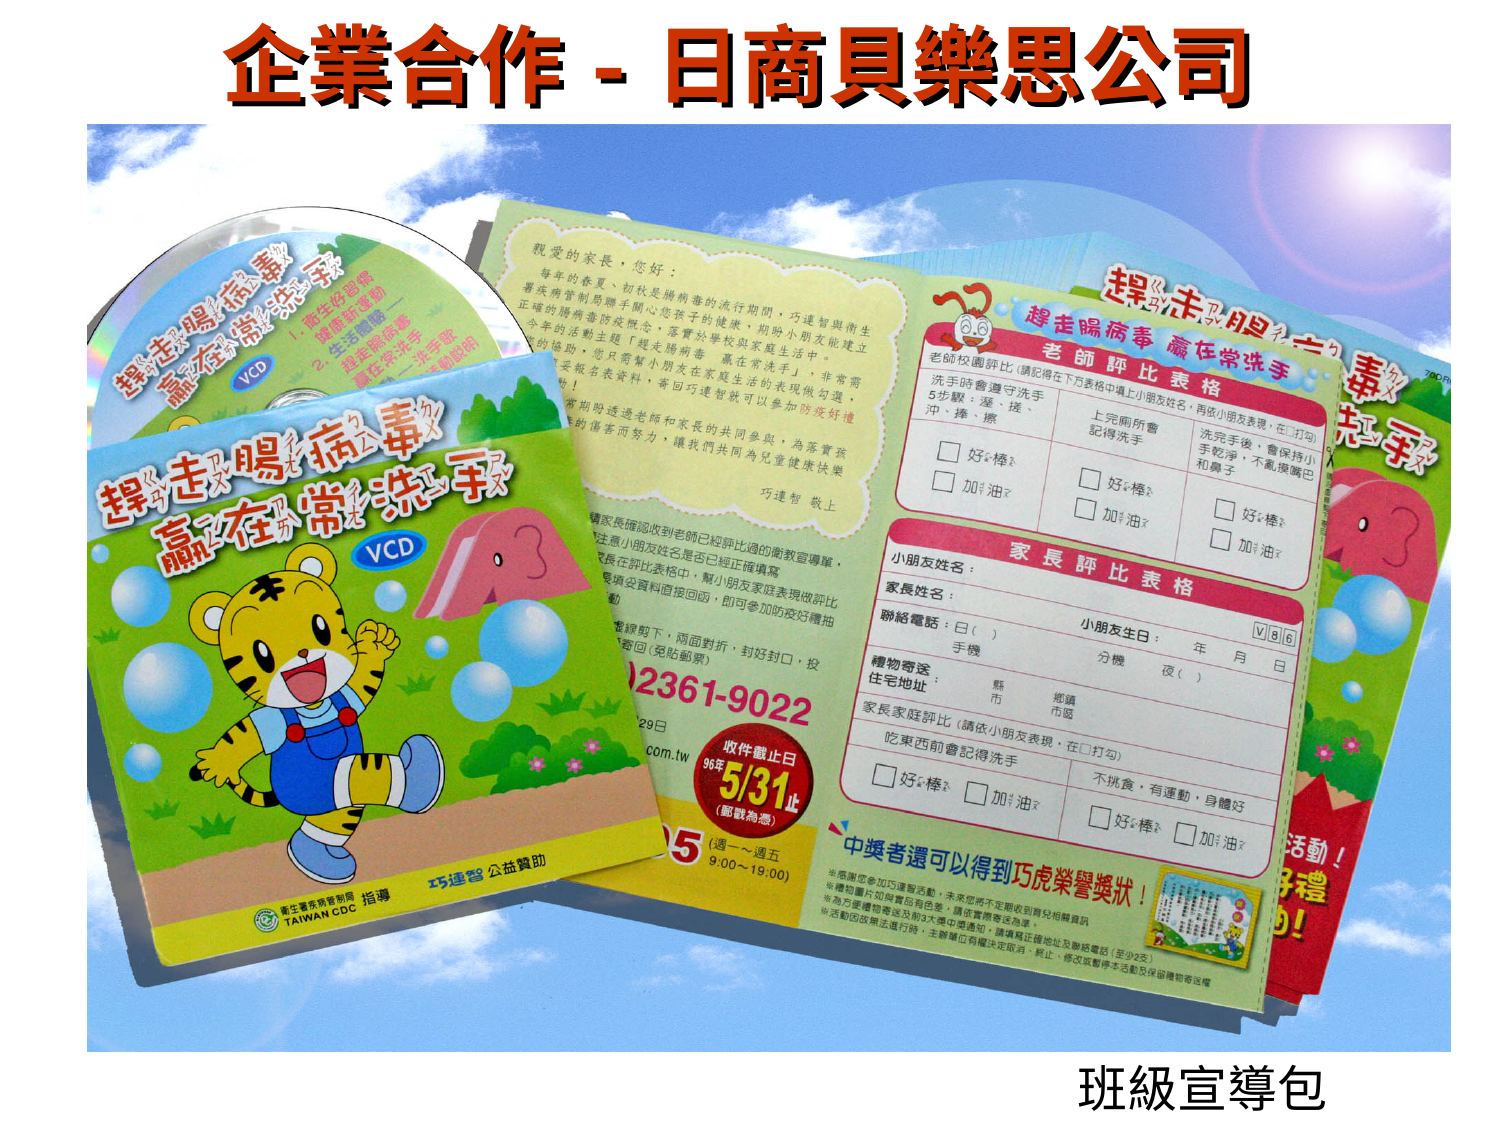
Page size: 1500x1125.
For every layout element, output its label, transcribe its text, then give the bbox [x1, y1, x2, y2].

picture [87, 125, 1451, 1052]
title 企業合作-日商貝樂思公司 [99, 0, 1375, 124]
text_box 班級宣導包 [1062, 1050, 1463, 1125]
